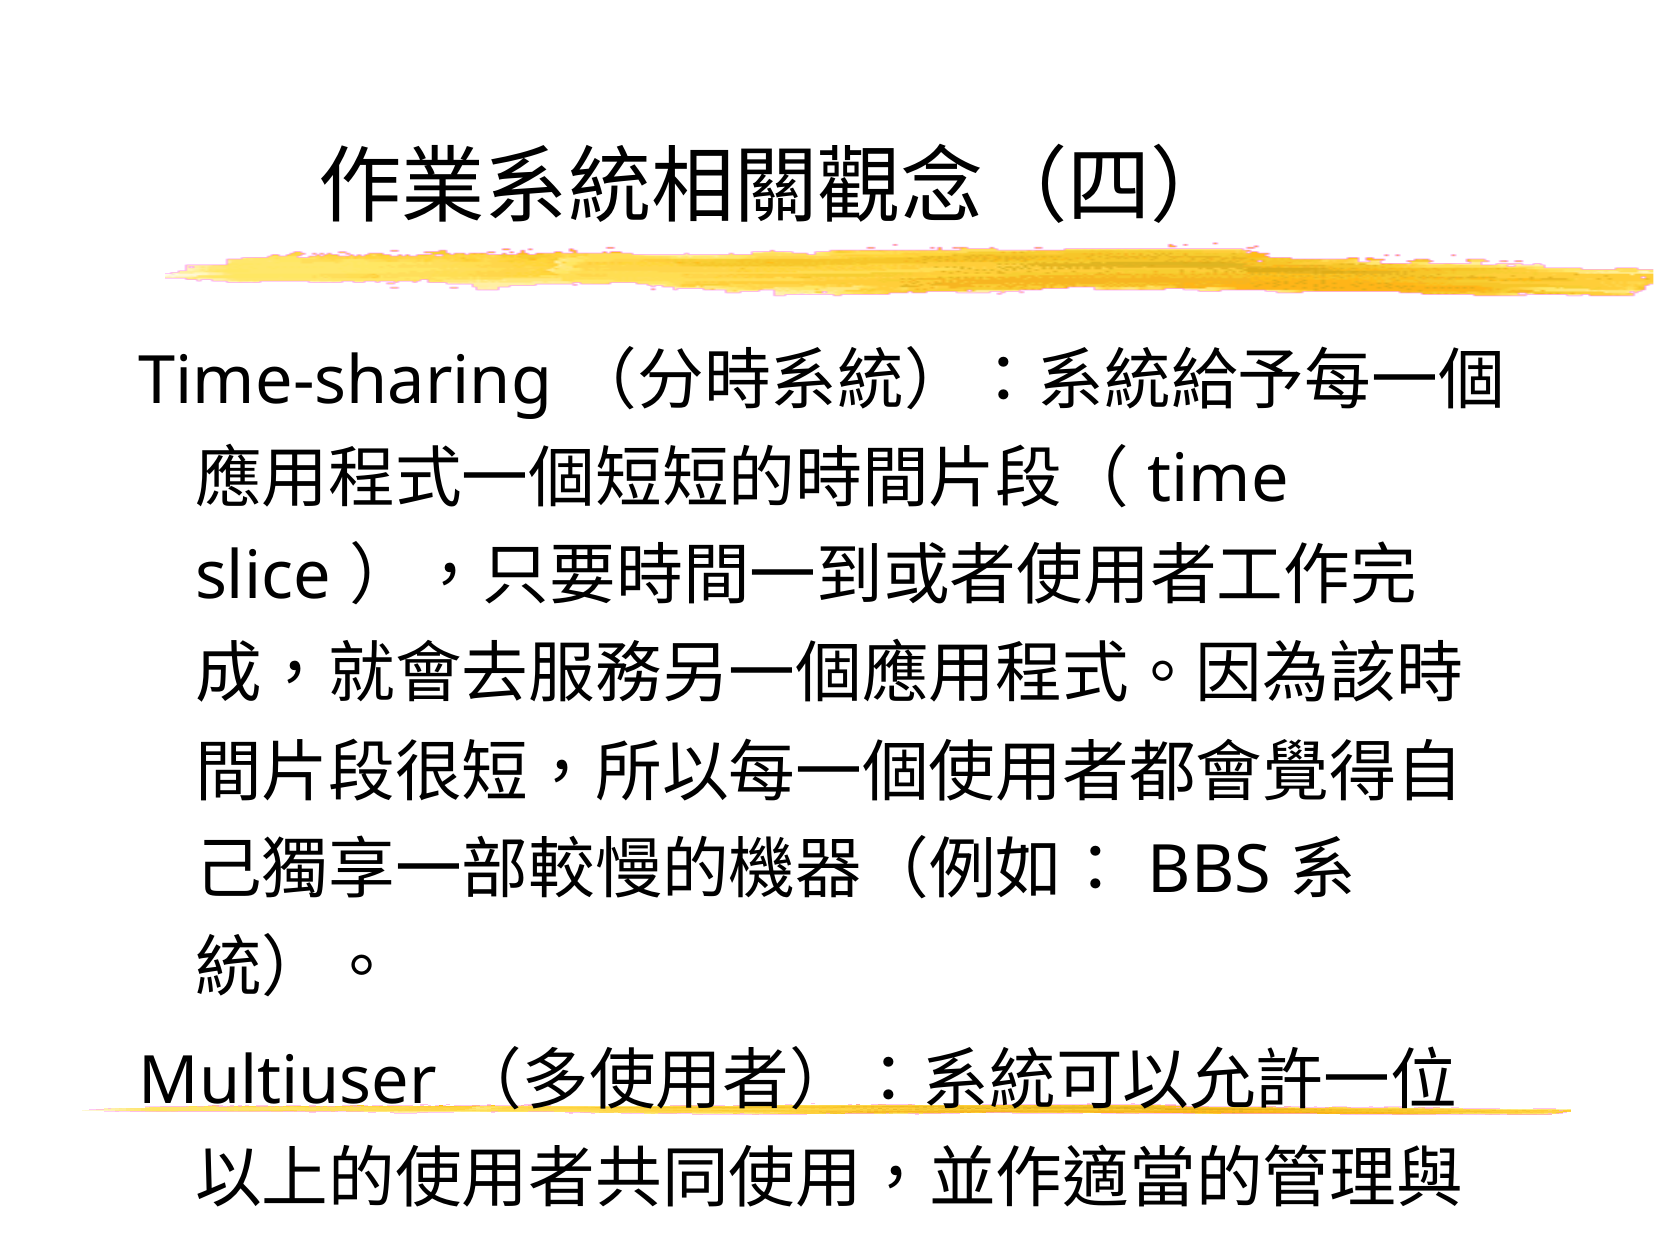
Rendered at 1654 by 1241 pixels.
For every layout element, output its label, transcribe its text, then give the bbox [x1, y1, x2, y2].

picture [82, 1102, 1571, 1117]
title 作業系統相關觀念（四） [73, 41, 1479, 249]
picture [165, 237, 1654, 308]
list Time-sharing（分時系統）：系統給予每一個應用程式一個短短的時間片段（time slice），只要時間一到或者使用者工作完成，就會去服務另一個應用程式。因為該時間片段很短，所以每一個使用者都會覺得自己獨享一部較慢的機器（例如：BBS系統）。 Multiuser（多使用者）：系統可以允許一位以上的使用者共同使用，並作適當的管理與保護。 [124, 316, 1530, 1067]
